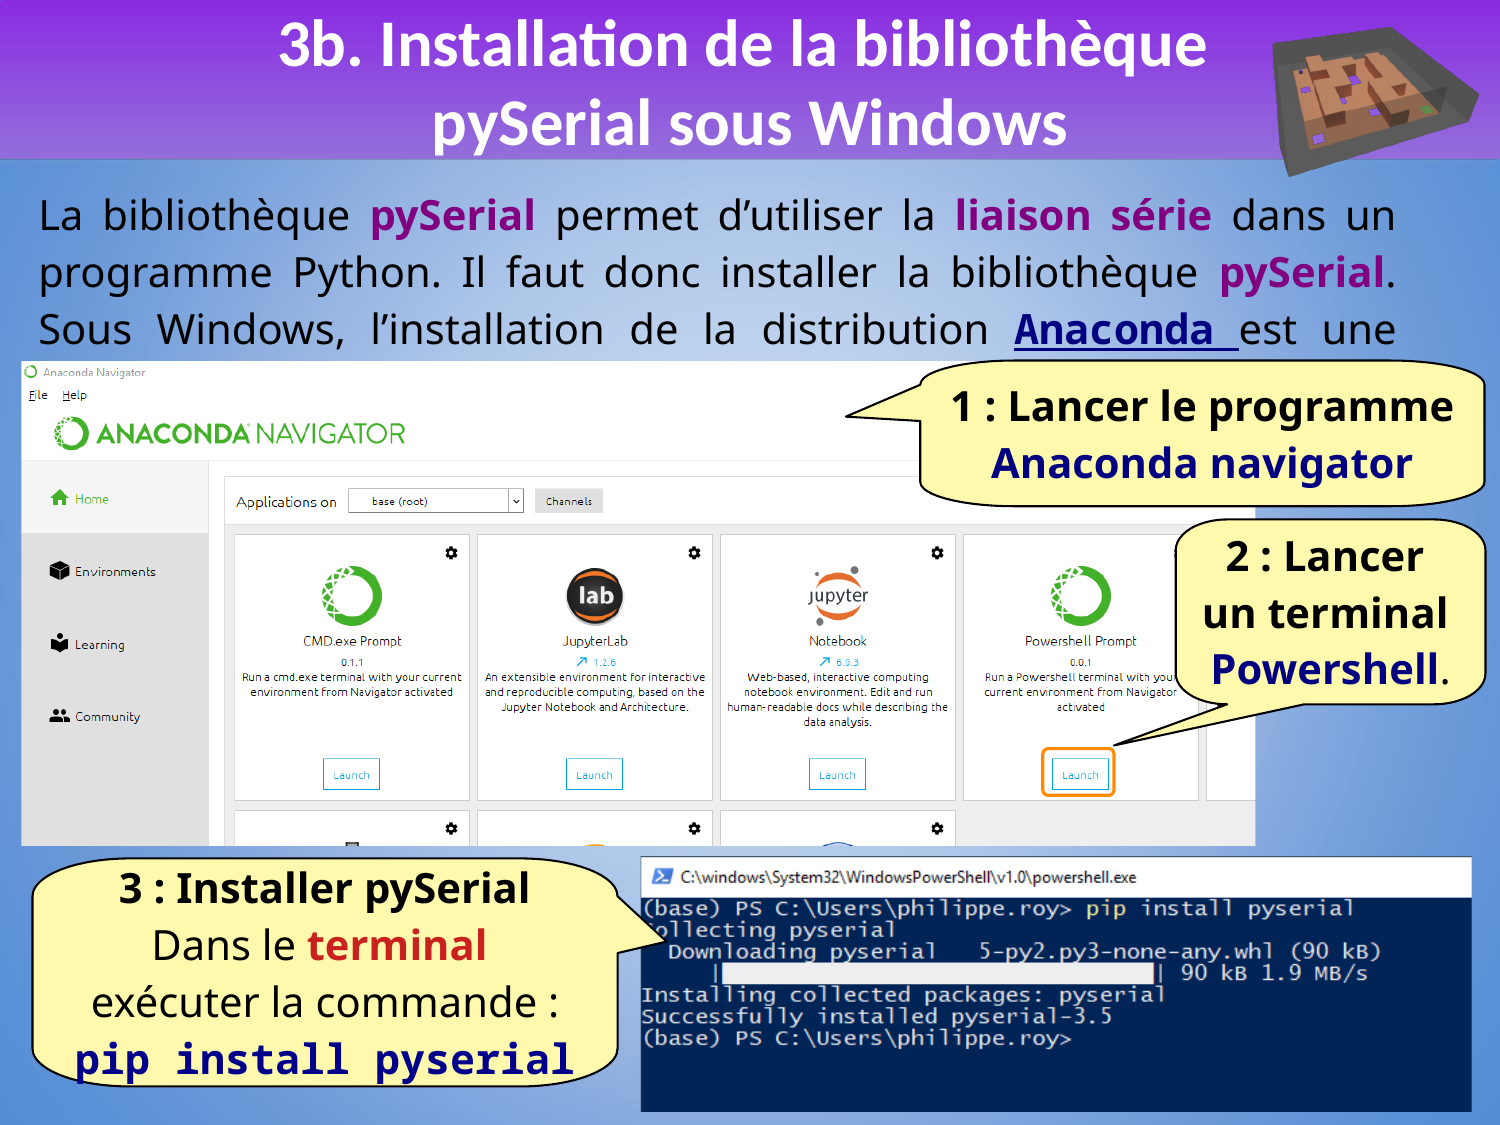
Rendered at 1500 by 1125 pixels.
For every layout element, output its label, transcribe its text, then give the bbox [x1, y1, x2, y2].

text_box La bibliothèque pySerial permet d’utiliser la liaison série dans un programme Python. Il faut donc installer la bibliothèque pySerial. Sous Windows, l’installation de la distribution Anaconda est une solution simple et efficace de mettre en place un environnement Python. [23, 178, 1412, 361]
text_box 3b. Installation de la bibliothèque pySerial sous Windows [0, 0, 1500, 159]
text_box 2 : Lancer un terminal Powershell. [1113, 519, 1486, 746]
text_box 3 : Installer pySerial Dans le terminal exécuter la commande : pip install pyserial [32, 858, 667, 1087]
text_box 1 : Lancer le programme Anaconda navigator [845, 360, 1485, 507]
picture [0, 27, 1500, 1125]
